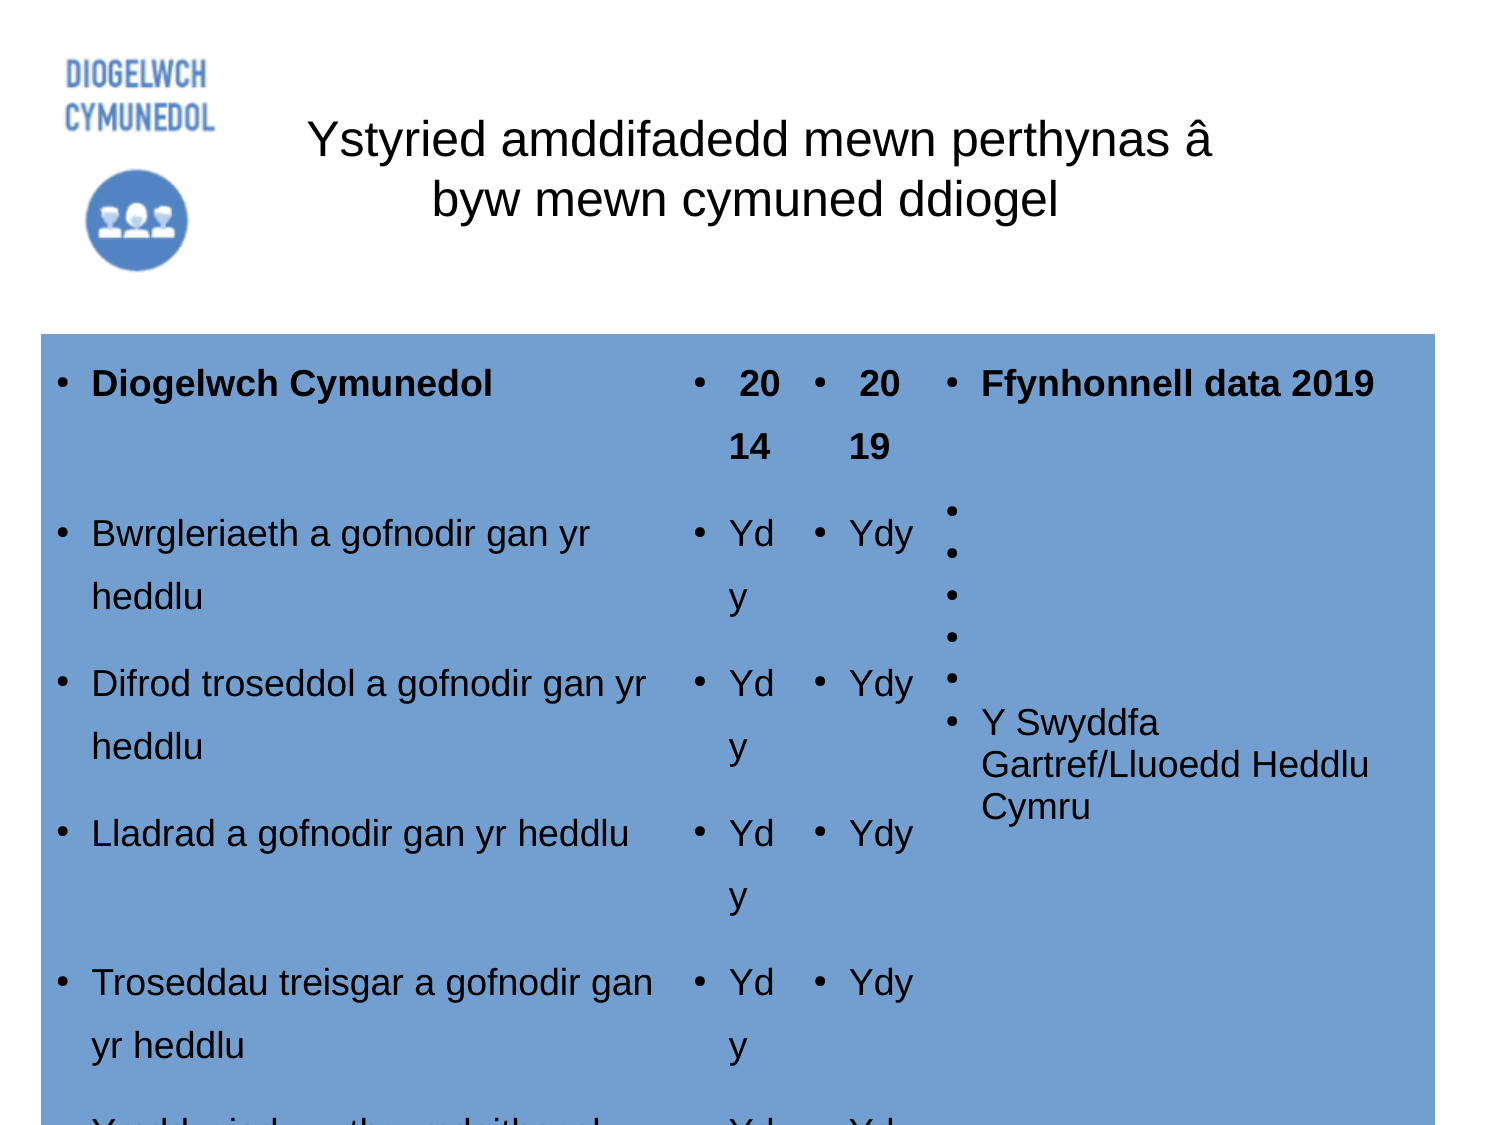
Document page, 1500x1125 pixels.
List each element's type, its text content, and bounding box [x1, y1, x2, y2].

table_cell Difrod troseddol a gofnodir gan yr heddlu [41, 634, 679, 784]
table_cell Ydy [799, 933, 931, 1083]
table_cell Ydy [799, 784, 931, 933]
table_cell Ydy [799, 634, 931, 784]
table_header Ffynhonnell data 2019 [931, 334, 1435, 484]
table_cell Troseddau treisgar a gofnodir gan yr heddlu [41, 933, 679, 1083]
table_cell Ydy [679, 1083, 799, 1125]
table_header 2014 [679, 334, 799, 484]
table_cell Bwrgleriaeth a gofnodir gan yr heddlu [41, 484, 679, 634]
text_box Ystyried amddifadedd mewn perthynas â byw mewn cymuned ddiogel [278, 99, 1241, 235]
table_cell Lladrad a gofnodir gan yr heddlu [41, 784, 679, 933]
table_cell Ydy [799, 1083, 931, 1125]
table_header 2019 [799, 334, 931, 484]
table_header Diogelwch Cymunedol [41, 334, 679, 484]
table_cell Ydy [679, 634, 799, 784]
table_cell Y Swyddfa Gartref/Lluoedd Heddlu Cymru [931, 484, 1435, 1125]
table_cell Ydy [679, 784, 799, 933]
table_cell Ymddygiad gwrthgymdeithasol [41, 1083, 679, 1125]
picture [53, 50, 230, 285]
table_cell Ydy [679, 484, 799, 634]
table_cell Ydy [799, 484, 931, 634]
table_cell Ydy [679, 933, 799, 1083]
